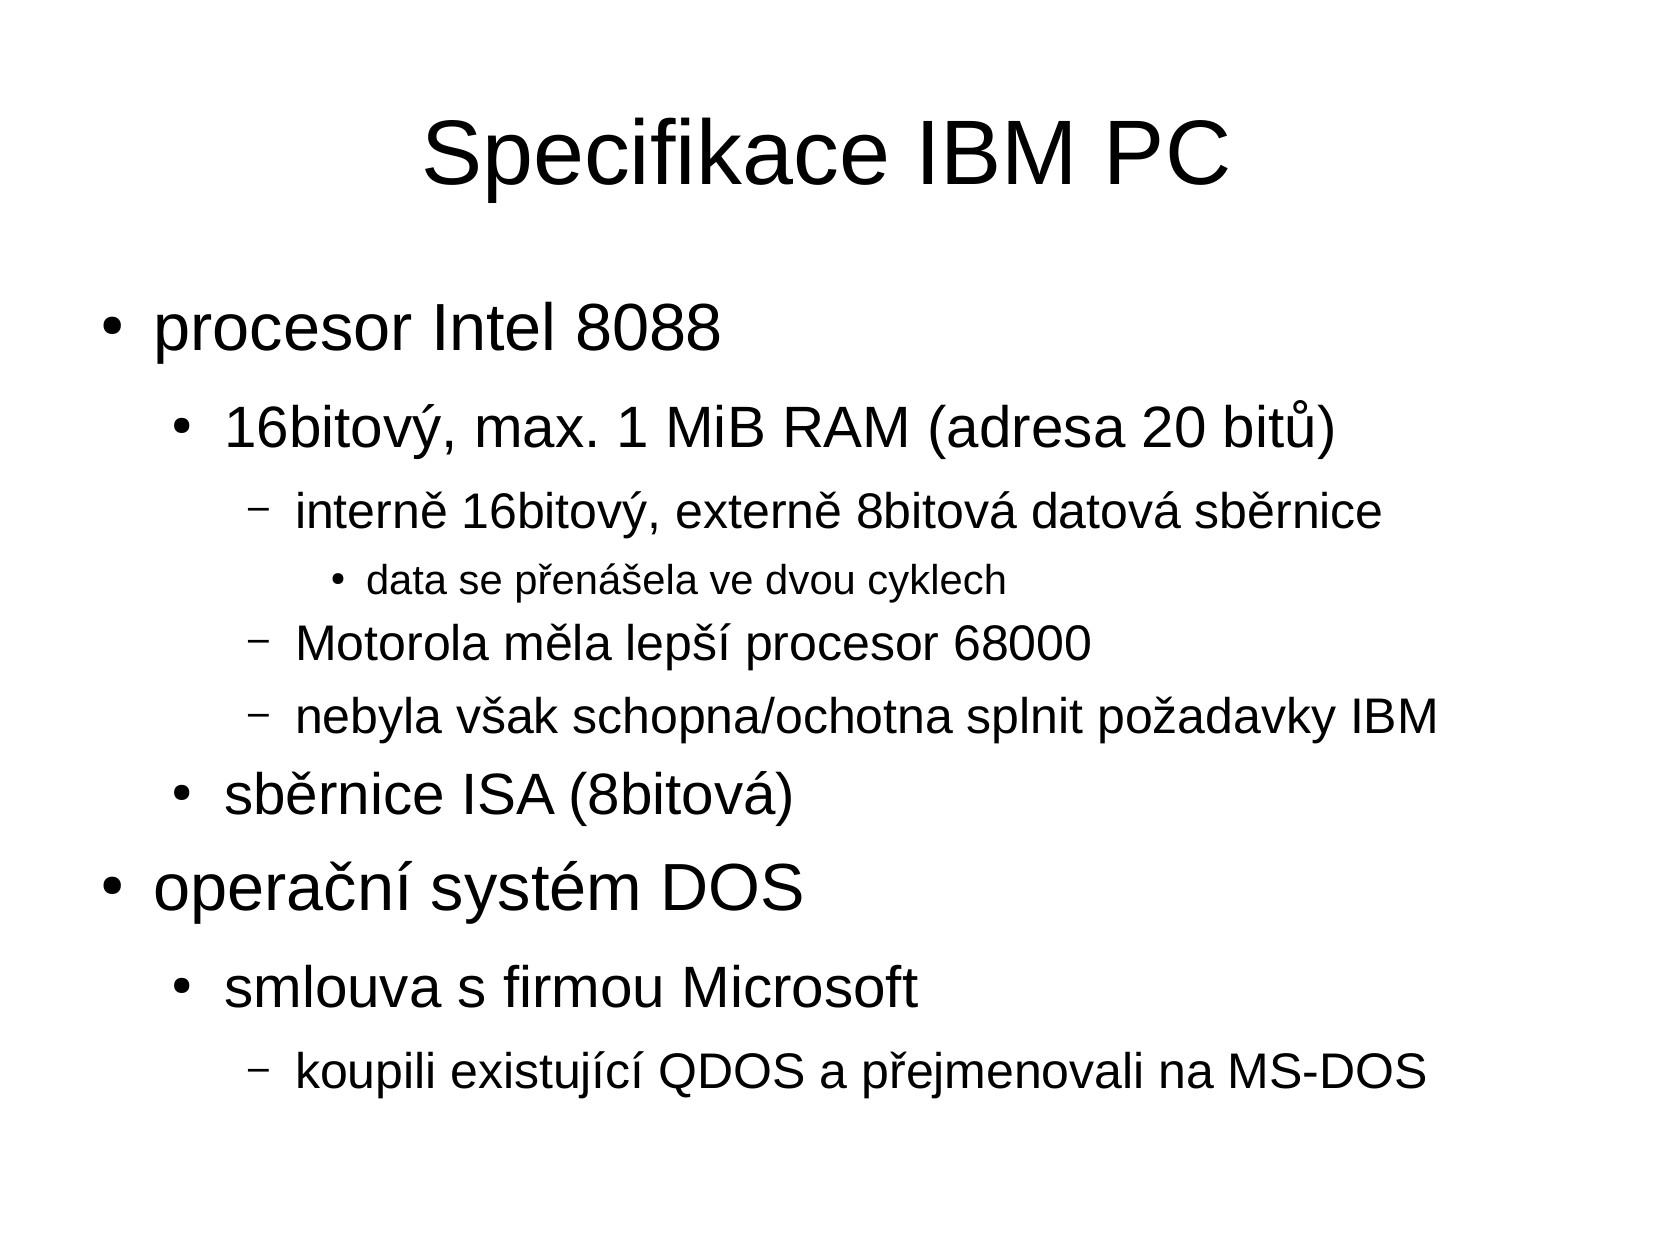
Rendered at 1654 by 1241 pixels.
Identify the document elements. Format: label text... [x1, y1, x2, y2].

title Specifikace IBM PC [82, 49, 1571, 257]
list procesor Intel 8088 16bitový, max. 1 MiB RAM (adresa 20 bitů) interně 16bitový, externě 8bitová datová sběrnice data se přenášela ve dvou cyklech Motorola měla lepší procesor 68000 nebyla však schopna/ochotna splnit požadavky IBM sběrnice ISA (8bitová) operační systém DOS smlouva s firmou Microsoft koupili existující QDOS a přejmenovali na MS-DOS [82, 290, 1571, 1109]
